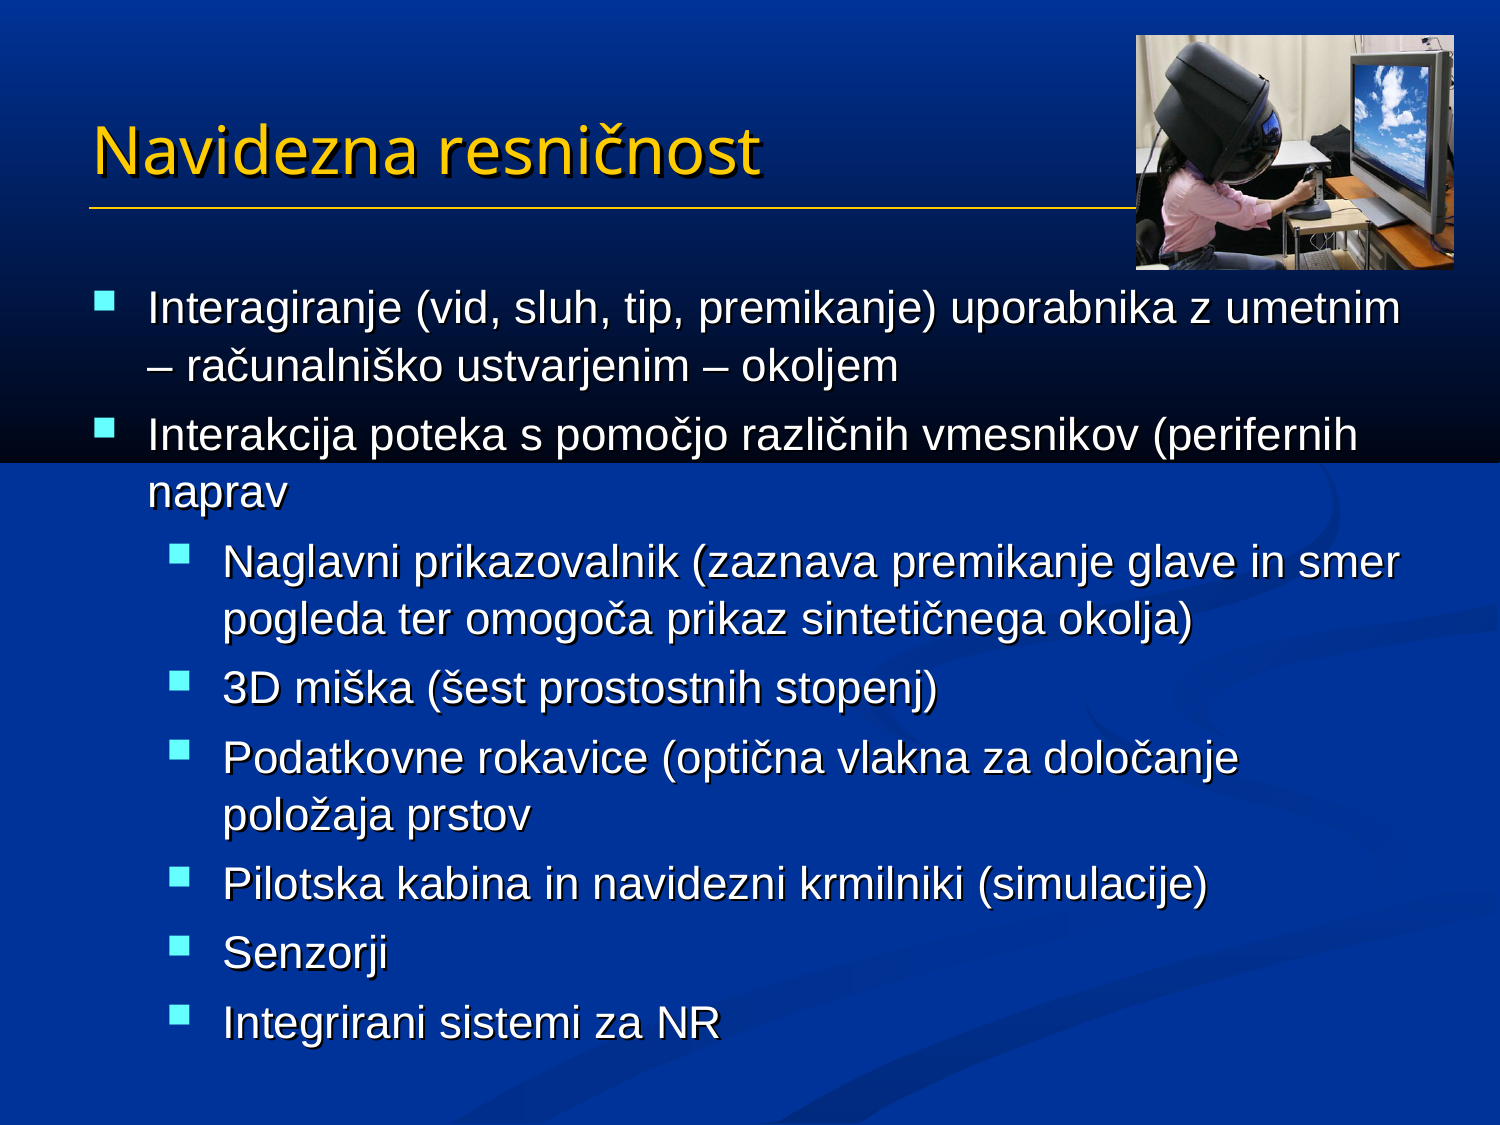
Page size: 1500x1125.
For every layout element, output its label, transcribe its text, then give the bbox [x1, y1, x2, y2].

text_box Interagiranje (vid, sluh, tip, premikanje) uporabnika z umetnim – računalniško ustvarjenim – okoljem Interakcija poteka s pomočjo različnih vmesnikov (perifernih naprav Naglavni prikazovalnik (zaznava premikanje glave in smer pogleda ter omogoča prikaz sintetičnega okolja) 3D miška (šest prostostnih stopenj) Podatkovne rokavice (optična vlakna za določanje položaja prstov Pilotska kabina in navidezni krmilniki (simulacije) Senzorji Integrirani sistemi za NR [76, 267, 1424, 1055]
text_box Navidezna resničnost [76, 54, 1136, 242]
picture [1136, 35, 1454, 270]
